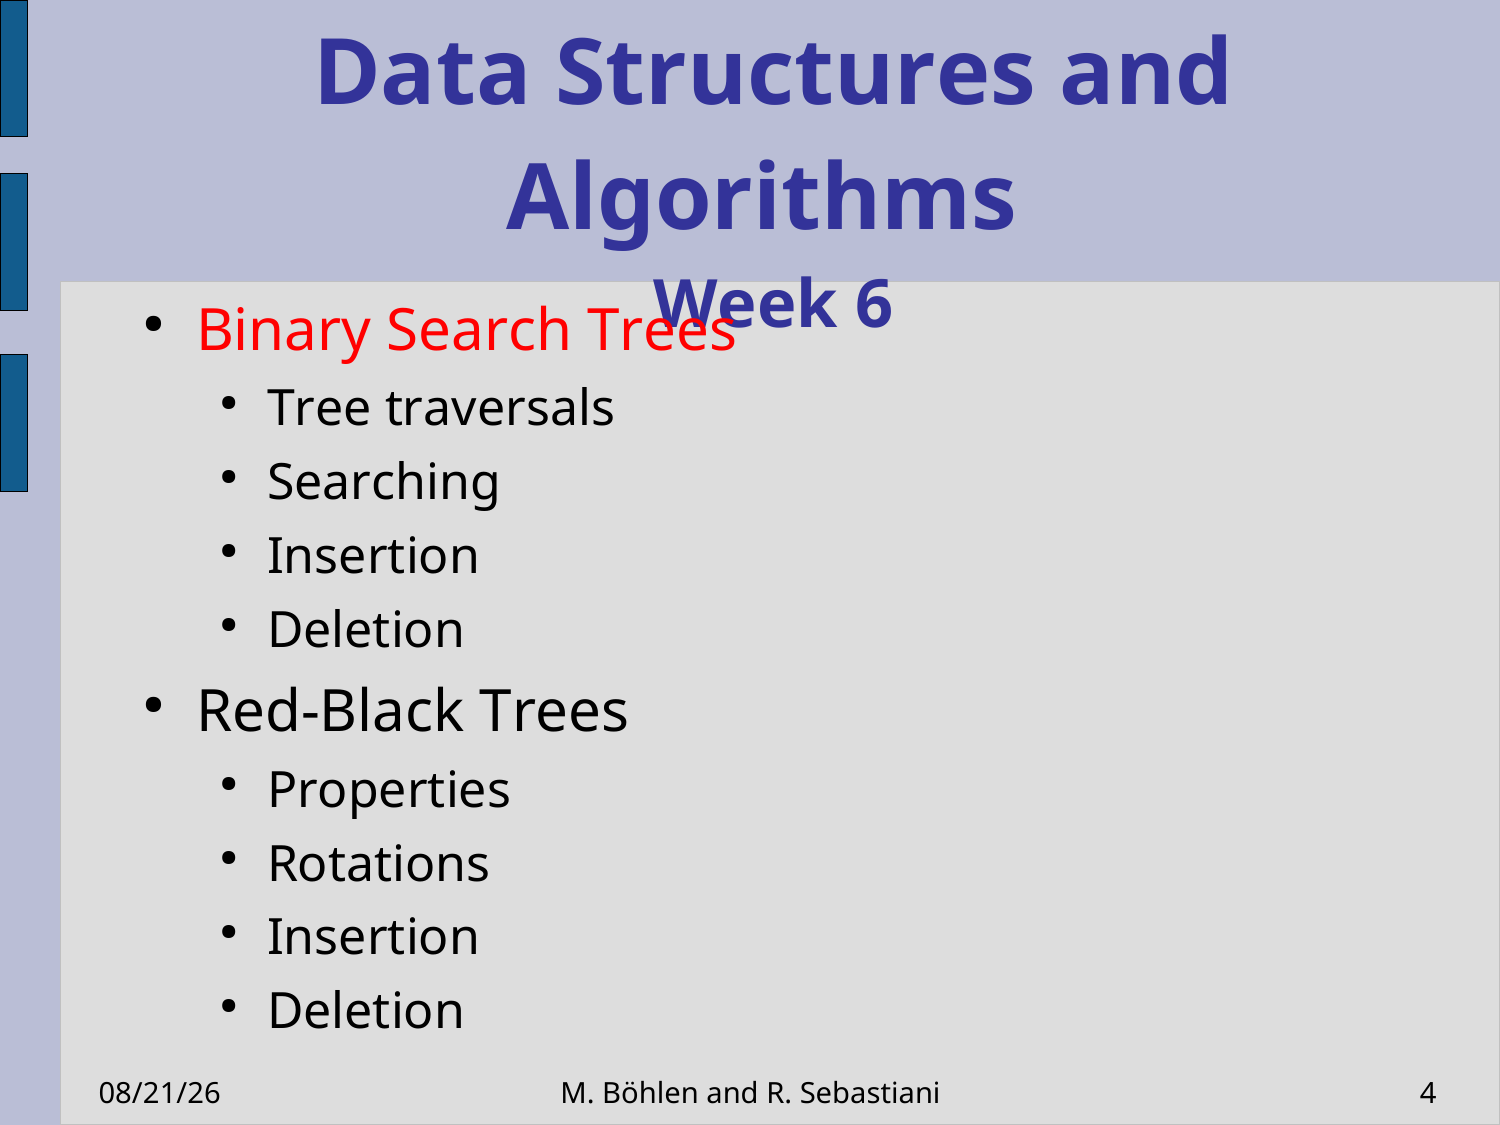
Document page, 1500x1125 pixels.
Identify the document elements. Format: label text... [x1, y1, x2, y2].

subtitle Binary Search Trees Tree traversals Searching Insertion Deletion Red-Black Trees Properties Rotations Insertion Deletion [110, 305, 1392, 1030]
title Data Structures and Algorithms Week 6 [65, 68, 1482, 285]
